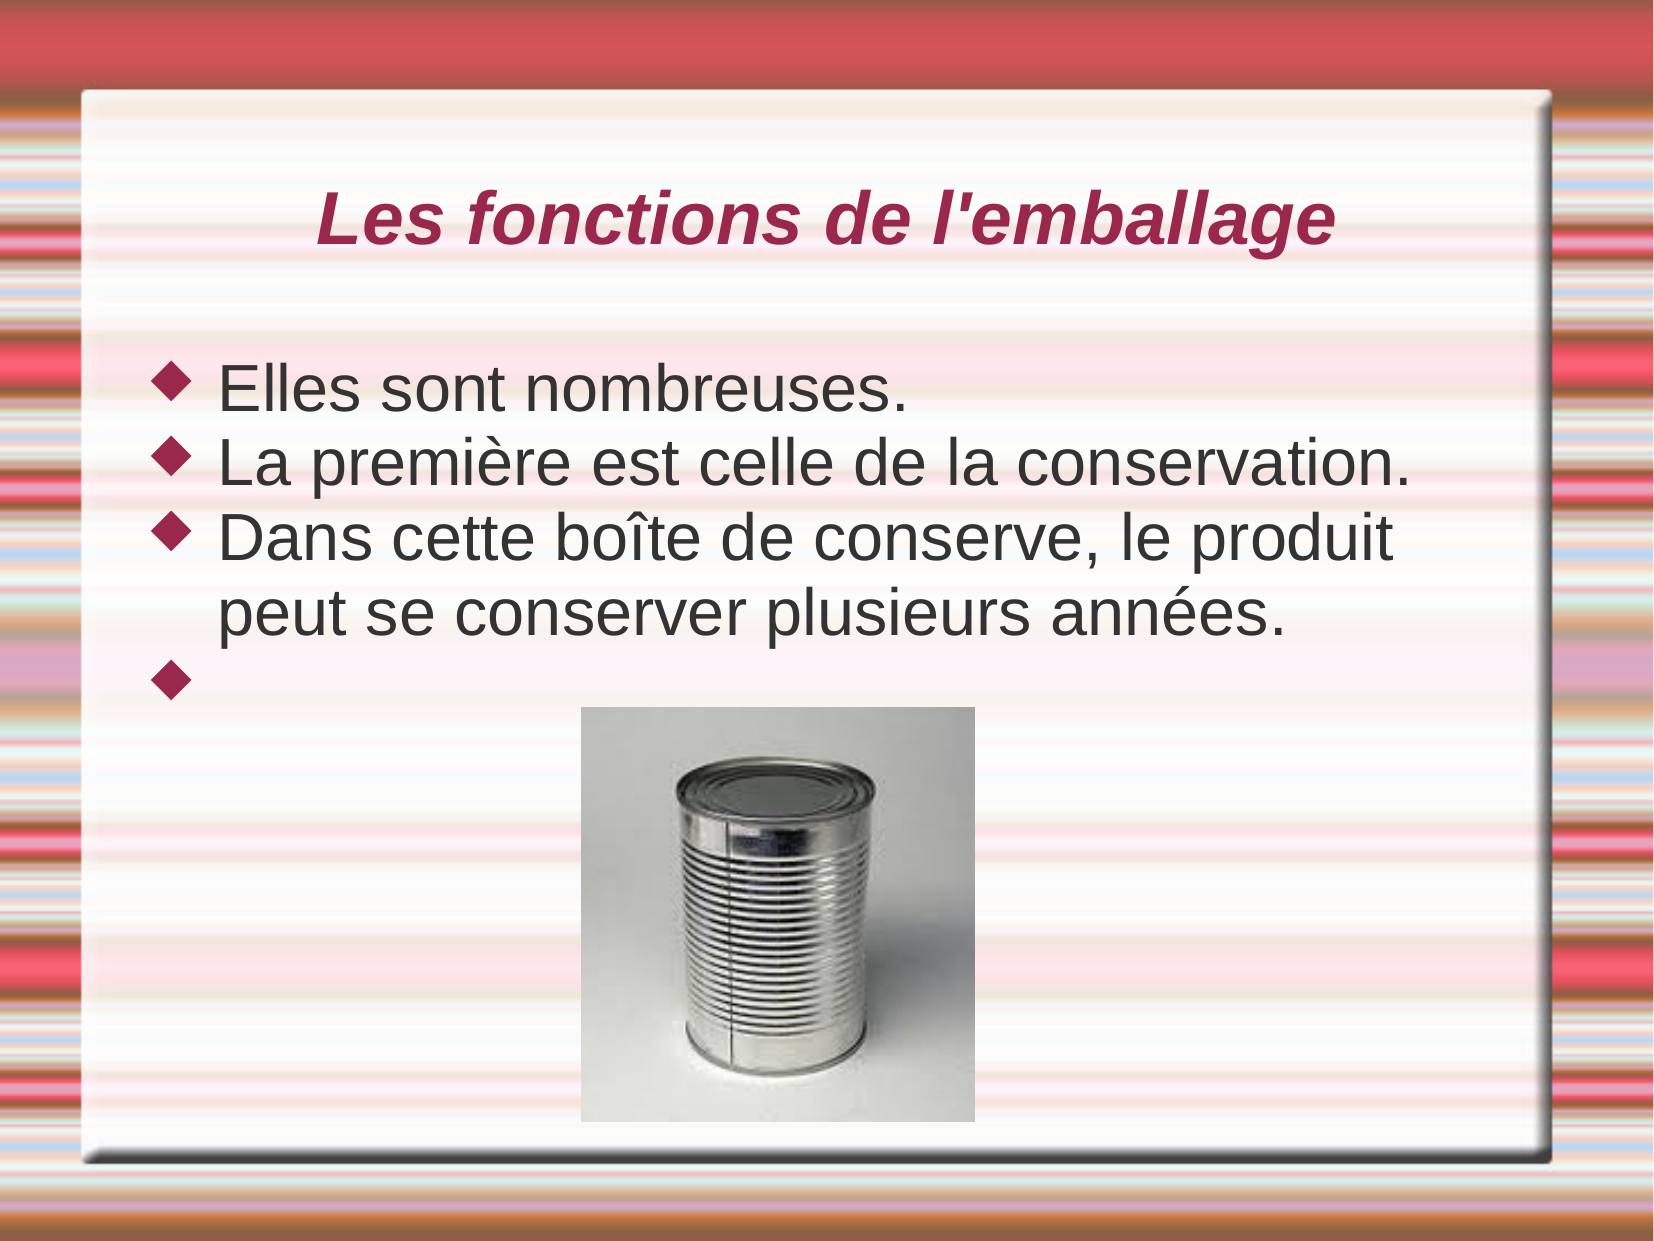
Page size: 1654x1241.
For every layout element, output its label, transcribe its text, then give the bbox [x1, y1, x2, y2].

picture [0, 0, 1654, 1241]
title Les fonctions de l'emballage [121, 114, 1534, 322]
list Elles sont nombreuses. La première est celle de la conservation. Dans cette boîte de conserve, le produit peut se conserver plusieurs années. [134, 350, 1516, 1132]
